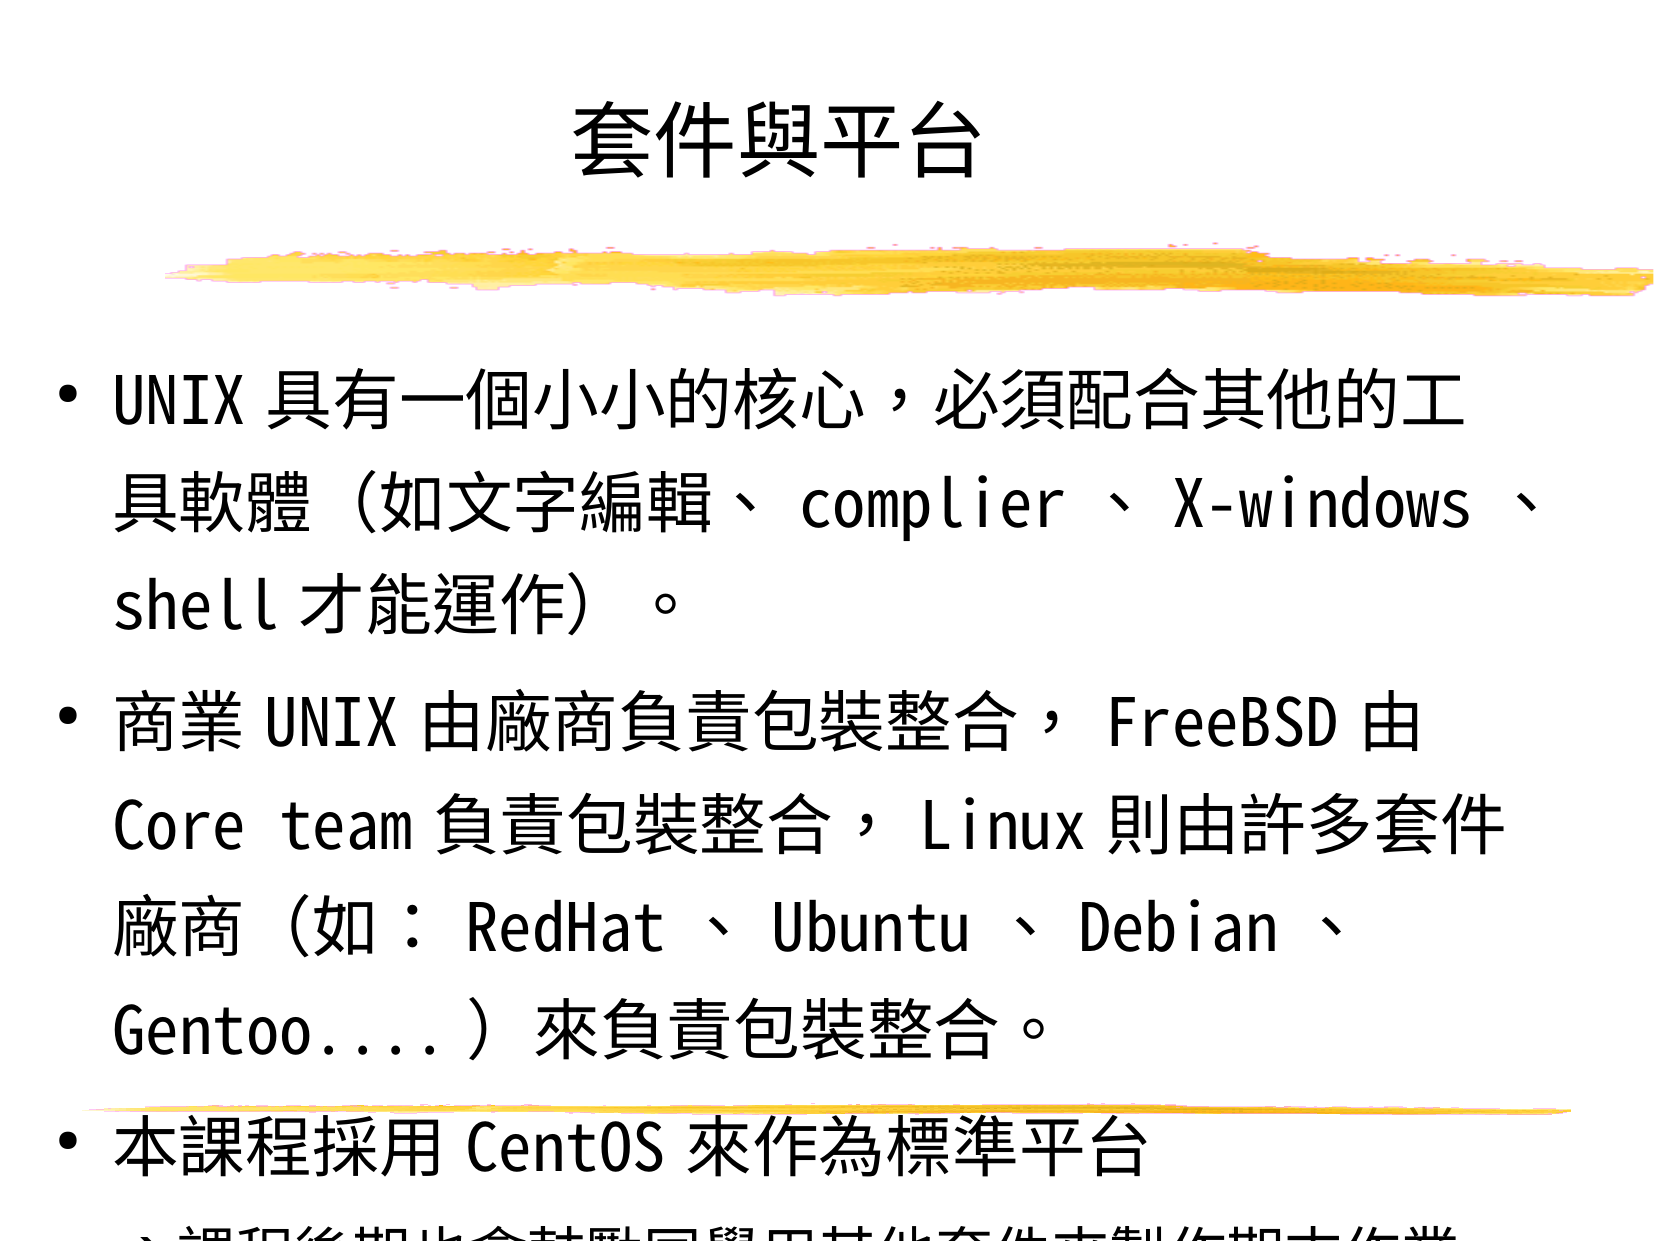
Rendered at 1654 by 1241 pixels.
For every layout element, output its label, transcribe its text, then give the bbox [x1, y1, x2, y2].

title 套件與平台 [76, 28, 1482, 236]
picture [165, 237, 1654, 308]
list UNIX具有一個小小的核心，必須配合其他的工具軟體（如文字編輯、complier、X-windows、shell才能運作）。 商業UNIX由廠商負責包裝整合，FreeBSD由 Core team負責包裝整合，Linux則由許多套件廠商（如：RedHat、Ubuntu、Debian、 Gentoo....）來負責包裝整合。 本課程採用CentOS來作為標準平台 課程後期也會鼓勵同學用其他套件來製作期末作業 [56, 341, 1524, 1086]
picture [82, 1102, 1571, 1117]
